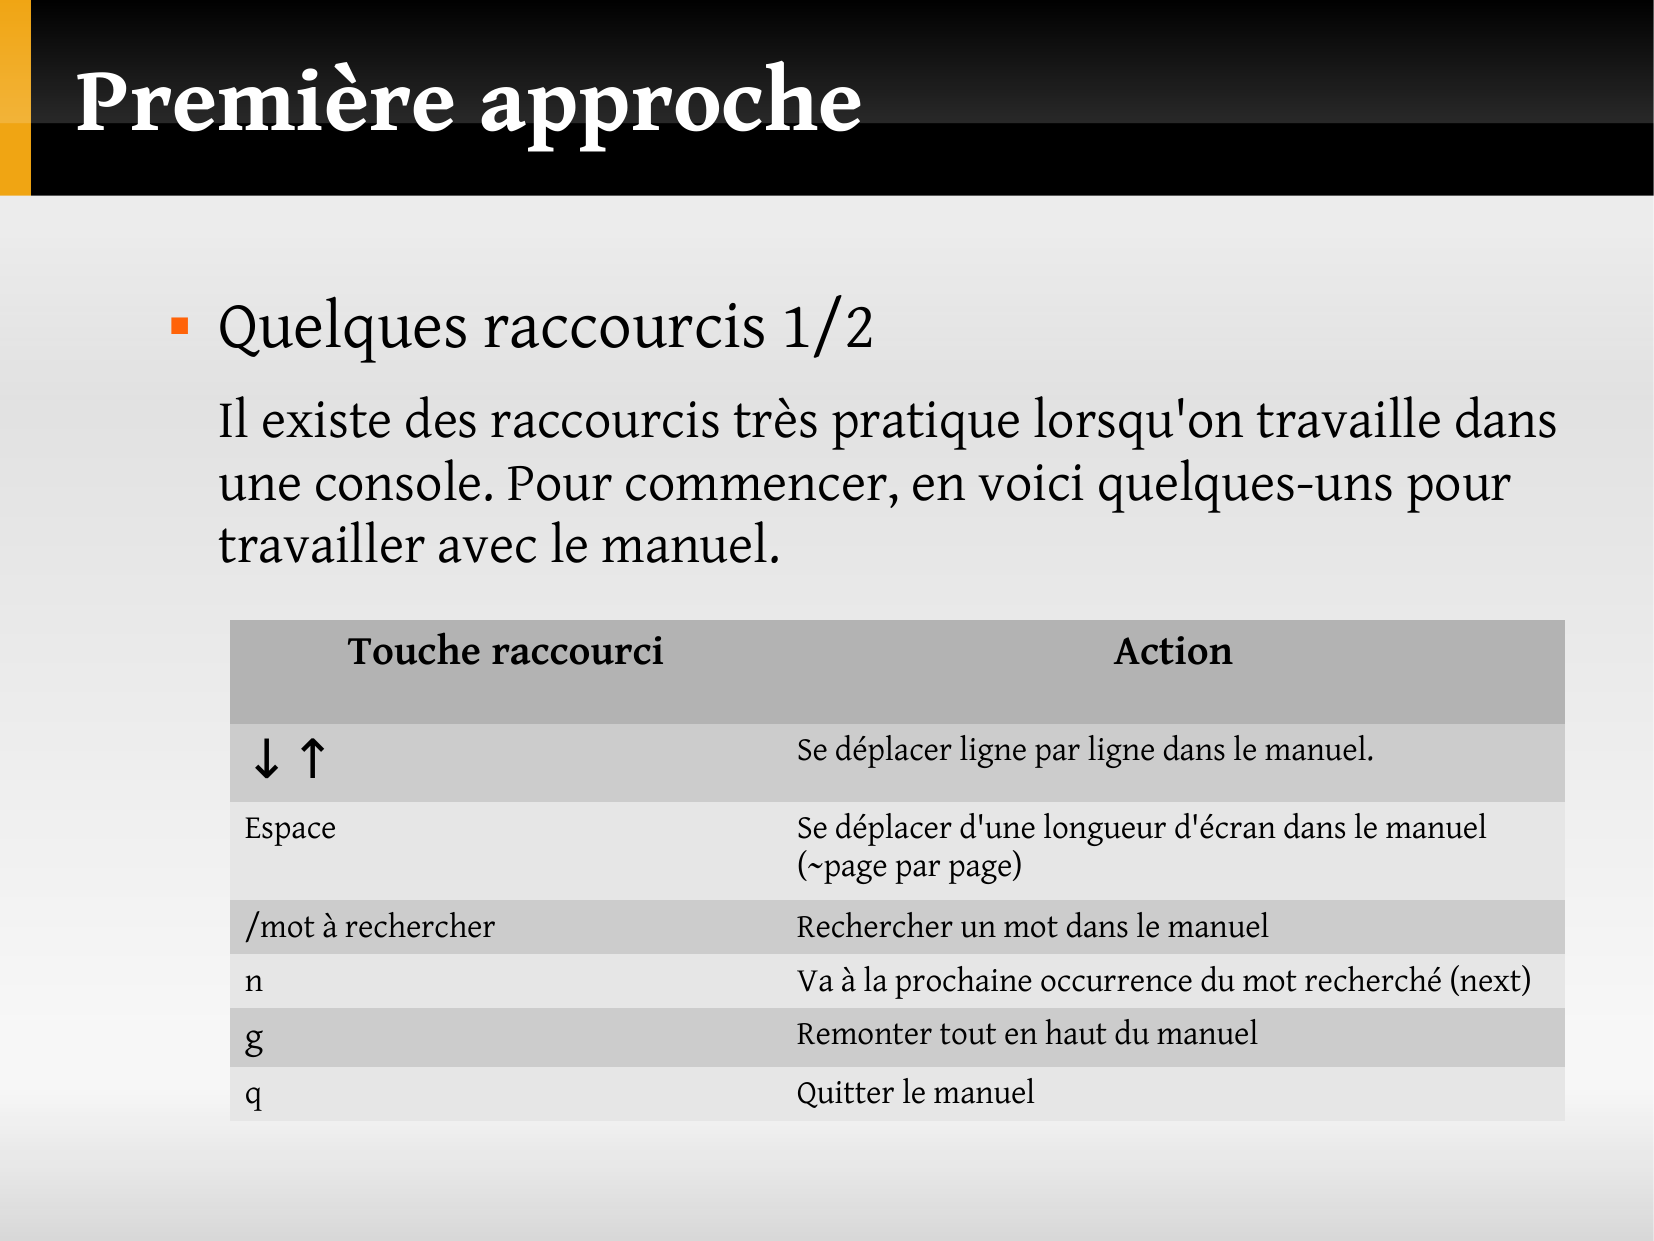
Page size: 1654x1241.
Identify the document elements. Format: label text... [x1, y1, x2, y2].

table_header Action [782, 620, 1565, 724]
table_cell /mot à rechercher [230, 900, 782, 954]
table_header Touche raccourci [230, 620, 782, 724]
table_cell q [230, 1067, 782, 1121]
picture [0, 0, 1654, 1241]
table_cell g [230, 1008, 782, 1067]
table_cell Rechercher un mot dans le manuel [782, 900, 1565, 954]
table_cell Espace [230, 802, 782, 900]
table_cell Va à la prochaine occurrence du mot recherché (next) [782, 954, 1565, 1008]
table_cell n [230, 954, 782, 1008]
table_cell Remonter tout en haut du manuel [782, 1008, 1565, 1067]
list Quelques raccourcis 1/2 Il existe des raccourcis très pratique lorsqu'on travaille dans une console. Pour commencer, en voici quelques-uns pour travailler avec le manuel. [76, 288, 1565, 1241]
title Première approche [76, 7, 1565, 200]
table_cell Quitter le manuel [782, 1067, 1565, 1121]
table_cell ↓↑ [230, 724, 782, 802]
table_cell Se déplacer d'une longueur d'écran dans le manuel (~page par page) [782, 802, 1565, 900]
table_cell Se déplacer ligne par ligne dans le manuel. [782, 724, 1565, 802]
